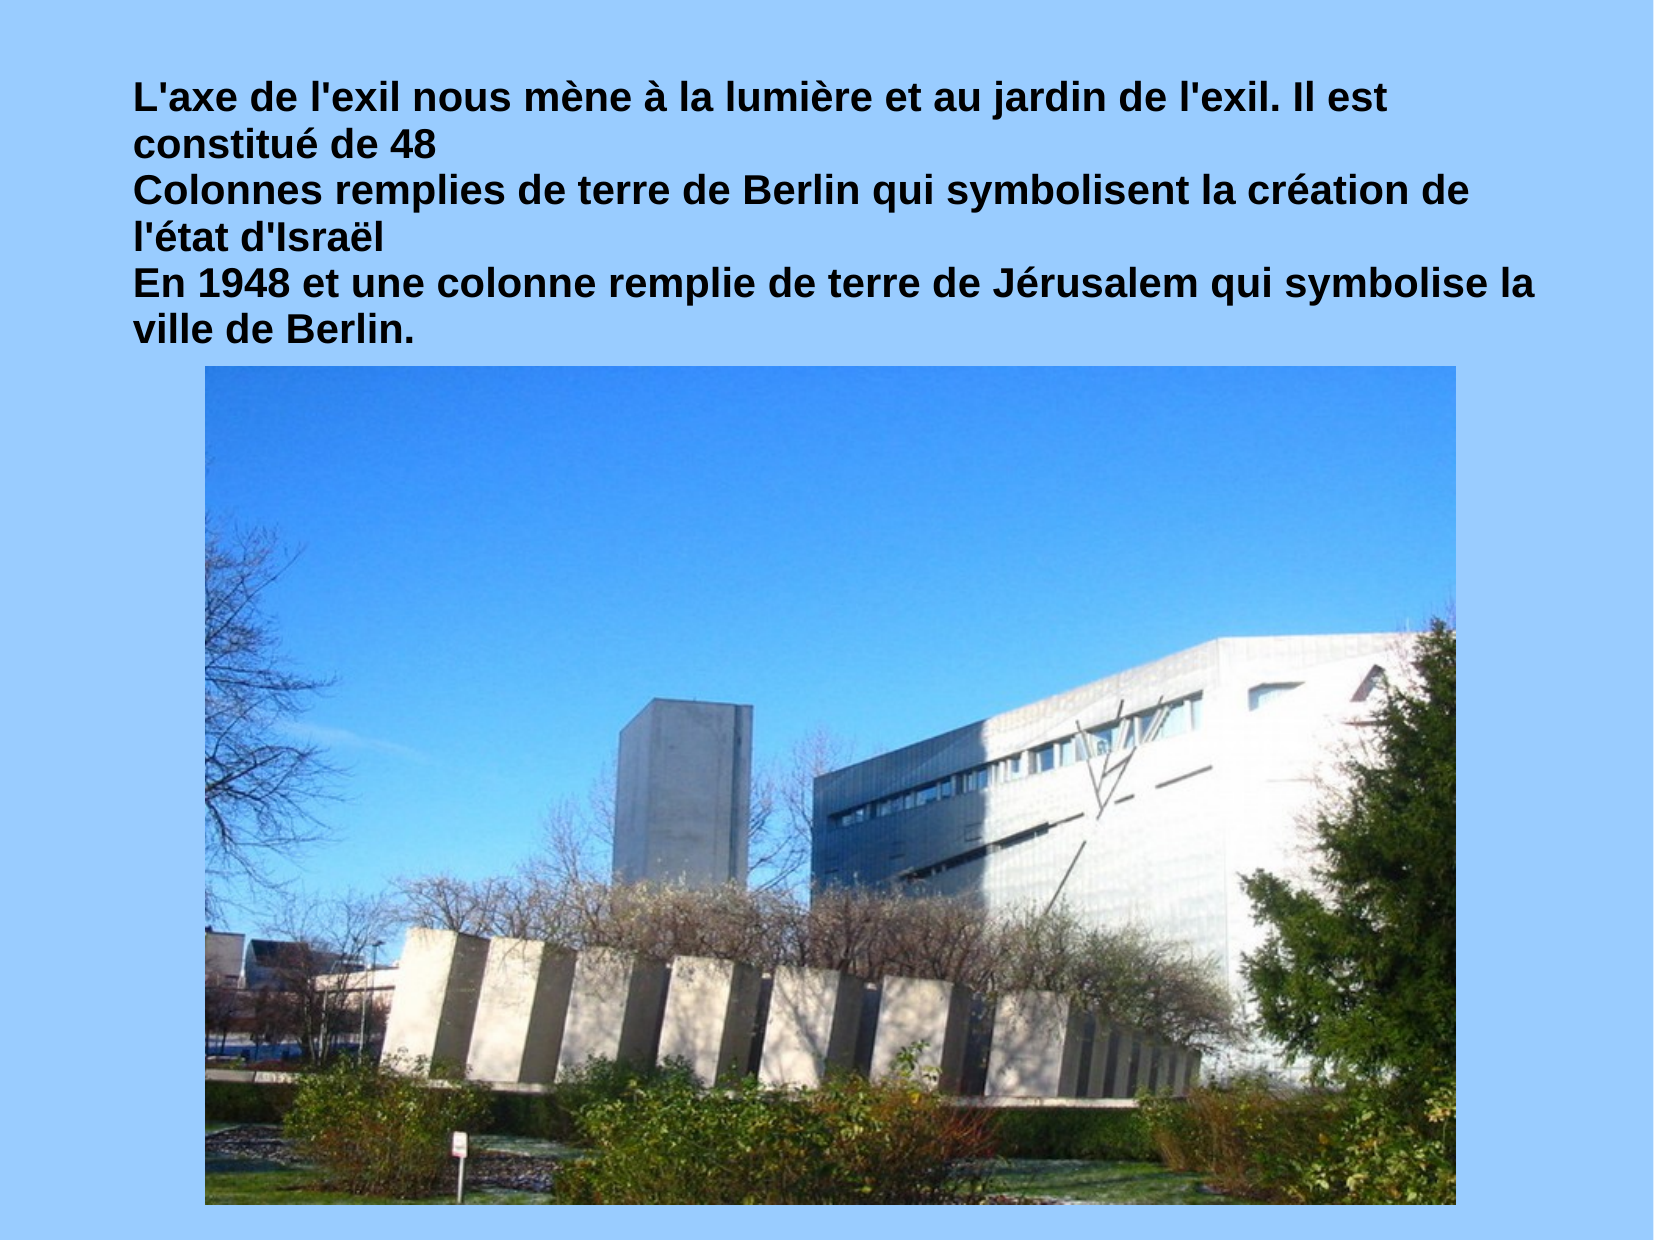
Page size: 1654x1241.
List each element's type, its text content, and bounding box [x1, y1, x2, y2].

picture [205, 367, 1456, 1205]
text_box L'axe de l'exil nous mène à la lumière et au jardin de l'exil. Il est constitué de 48 Colonnes remplies de terre de Berlin qui symbolisent la création de l'état d'Israël En 1948 et une colonne remplie de terre de Jérusalem qui symbolise la ville de Berlin. [118, 66, 1570, 367]
